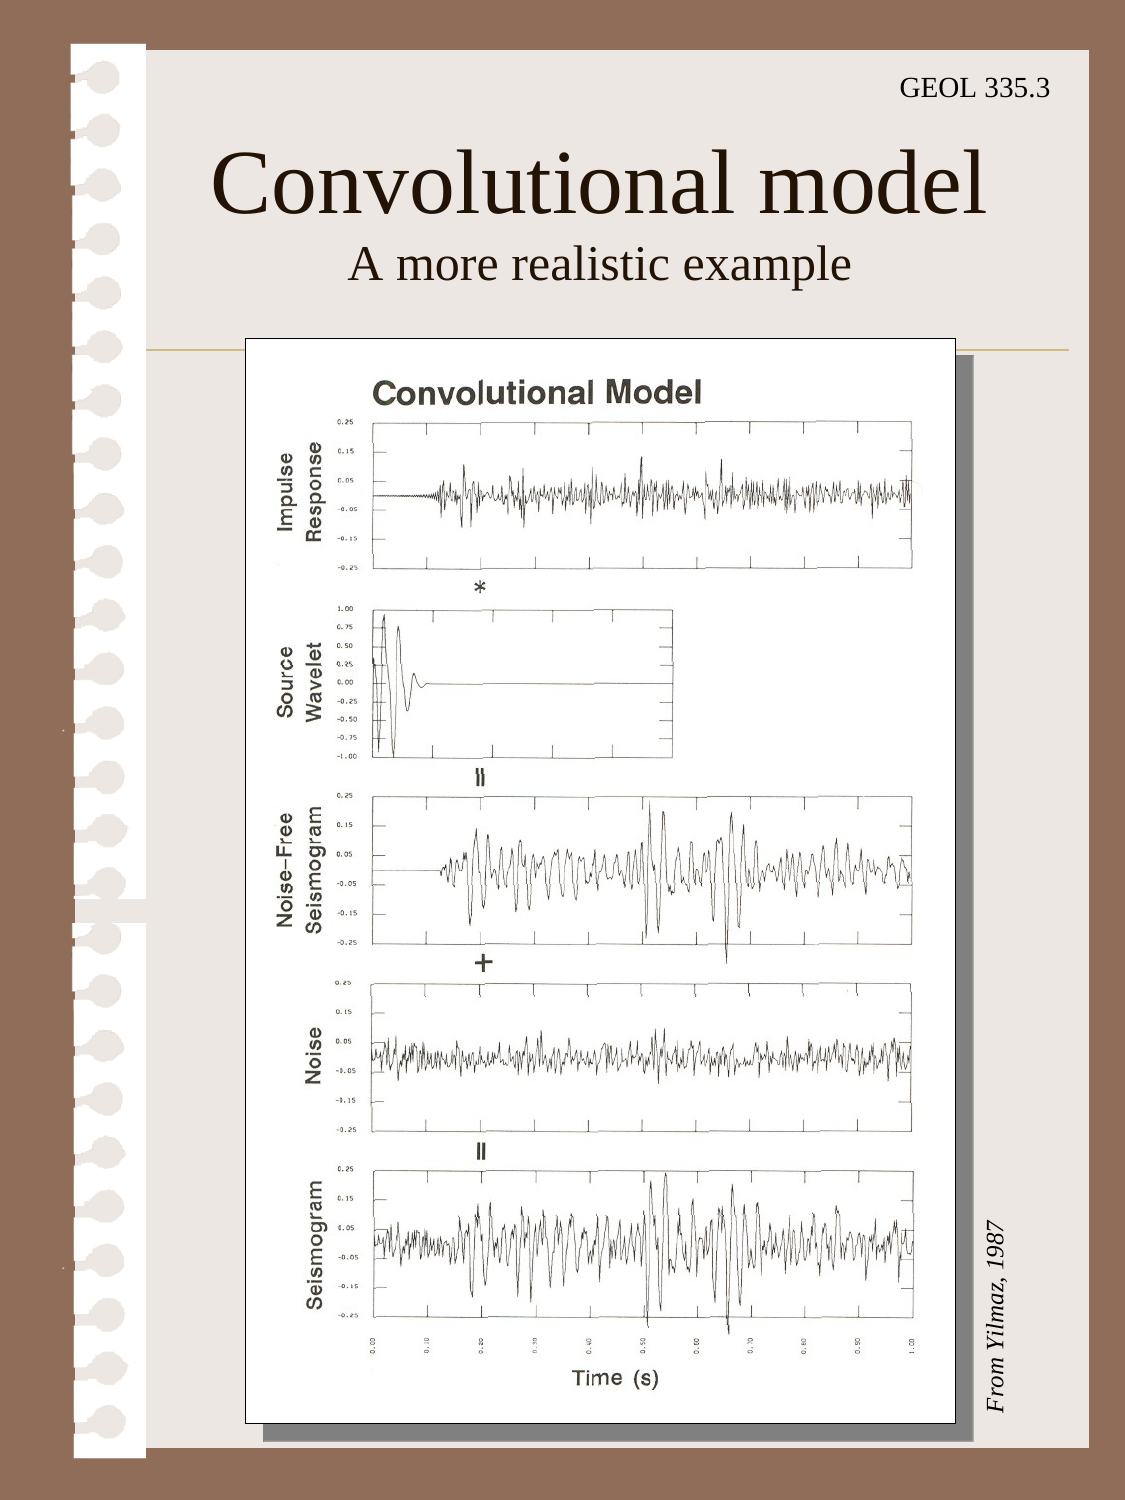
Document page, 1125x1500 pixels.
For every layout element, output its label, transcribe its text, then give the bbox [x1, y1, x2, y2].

title Convolutional model A more realistic example [131, 83, 1069, 334]
text_box [245, 338, 956, 1424]
picture [256, 371, 930, 1398]
text_box From Yilmaz, 1987 [979, 1190, 1010, 1414]
